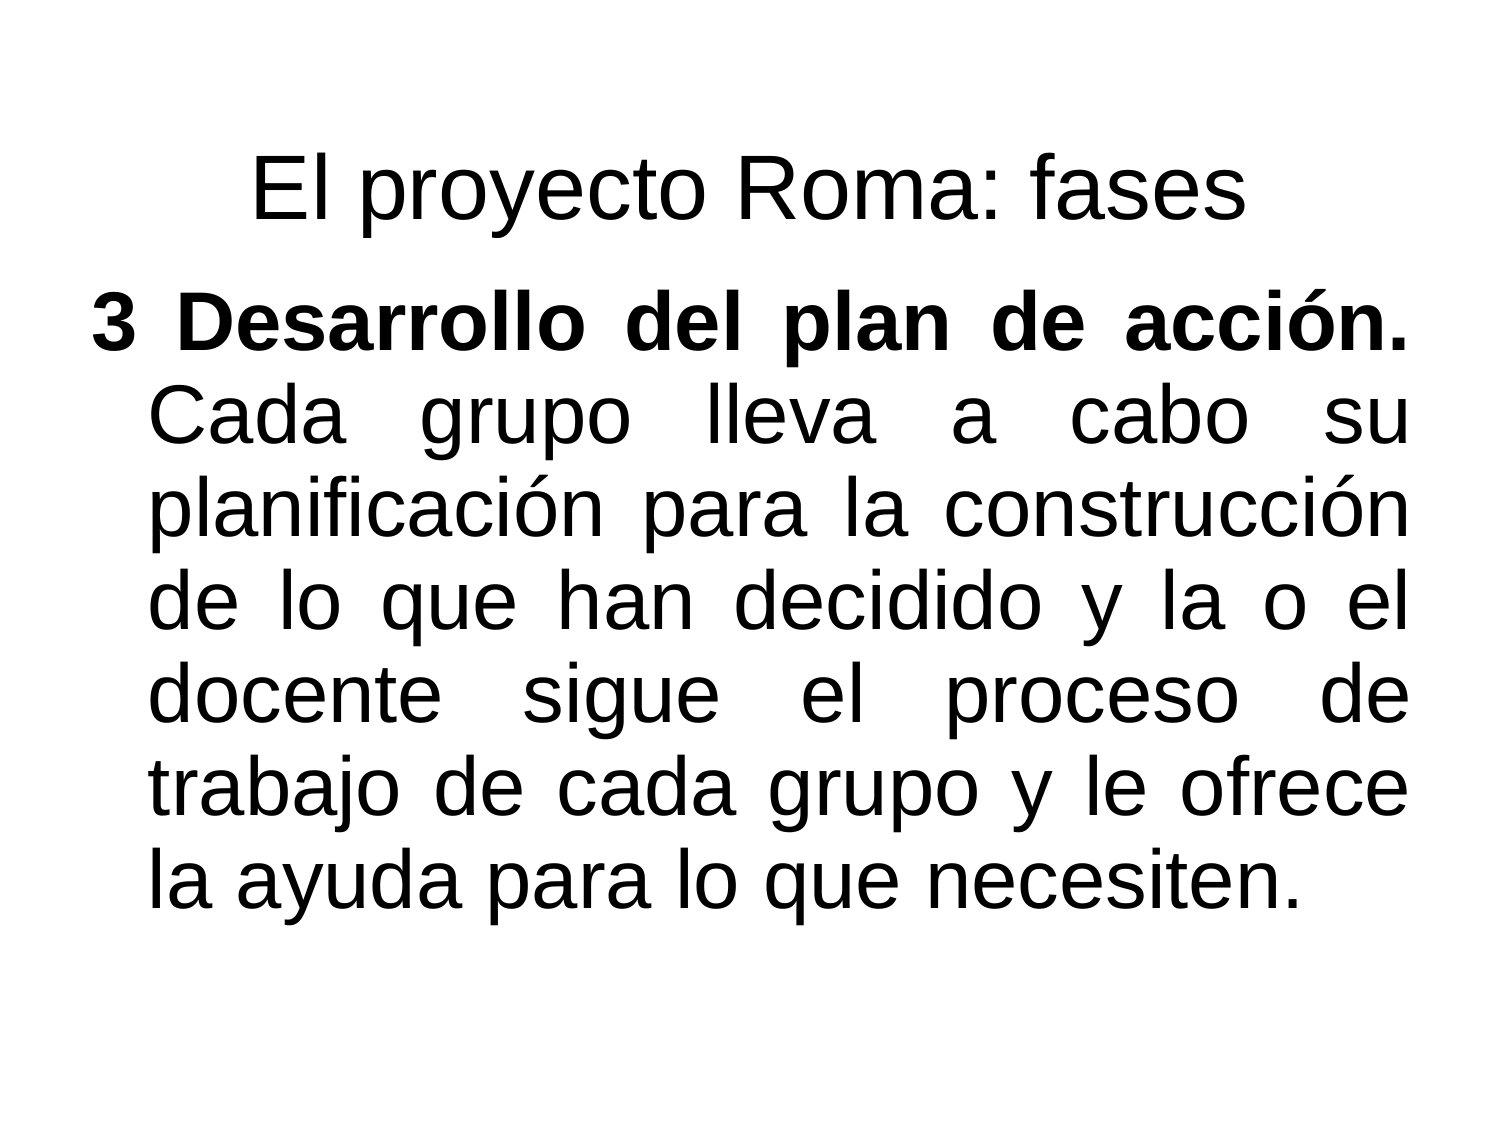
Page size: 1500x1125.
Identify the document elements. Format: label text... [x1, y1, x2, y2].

list 3 Desarrollo del plan de acción. Cada grupo lleva a cabo su planificación para la construcción de lo que han decidido y la o el docente sigue el proceso de trabajo de cada grupo y le ofrece la ayuda para lo que necesiten. [76, 267, 1427, 1010]
title El proyecto Roma: fases [75, 75, 1426, 301]
